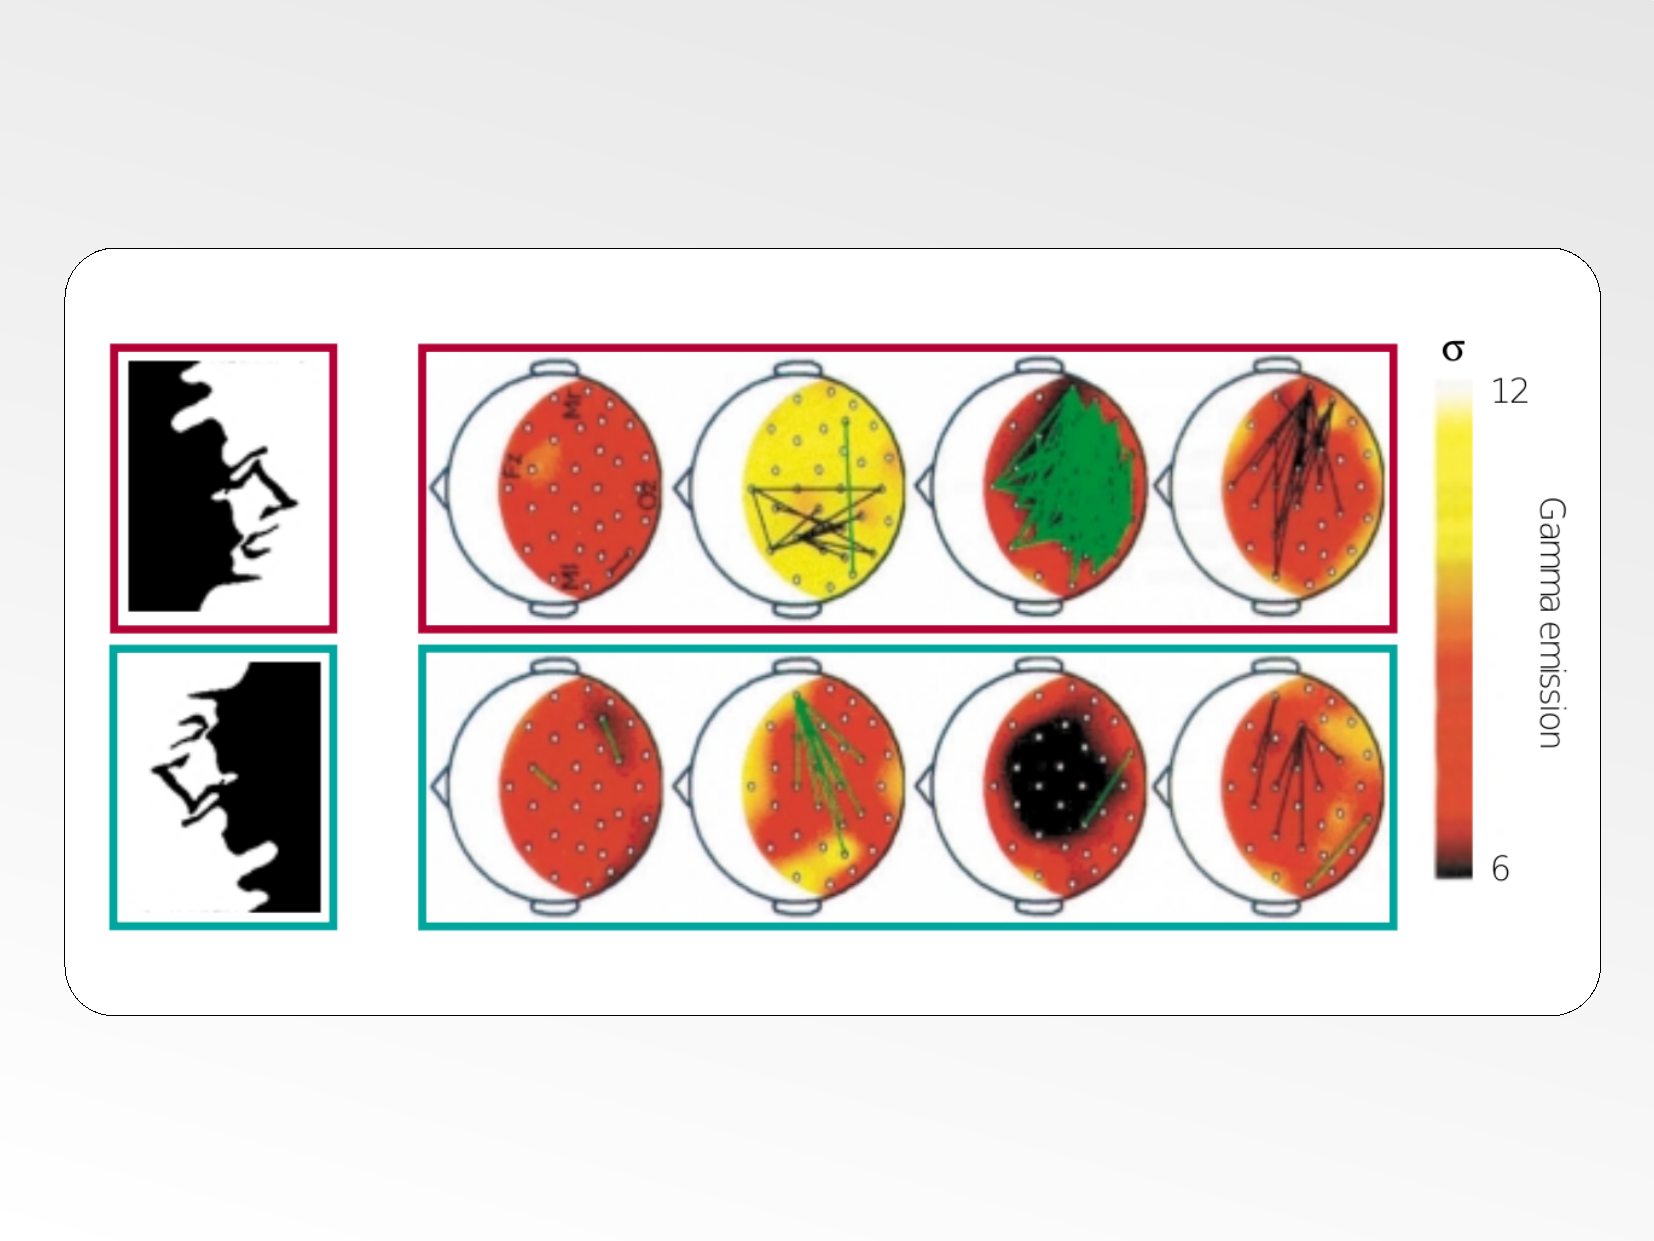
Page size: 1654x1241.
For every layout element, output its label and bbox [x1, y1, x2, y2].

text_box [64, 248, 1601, 1016]
picture [99, 317, 1577, 959]
